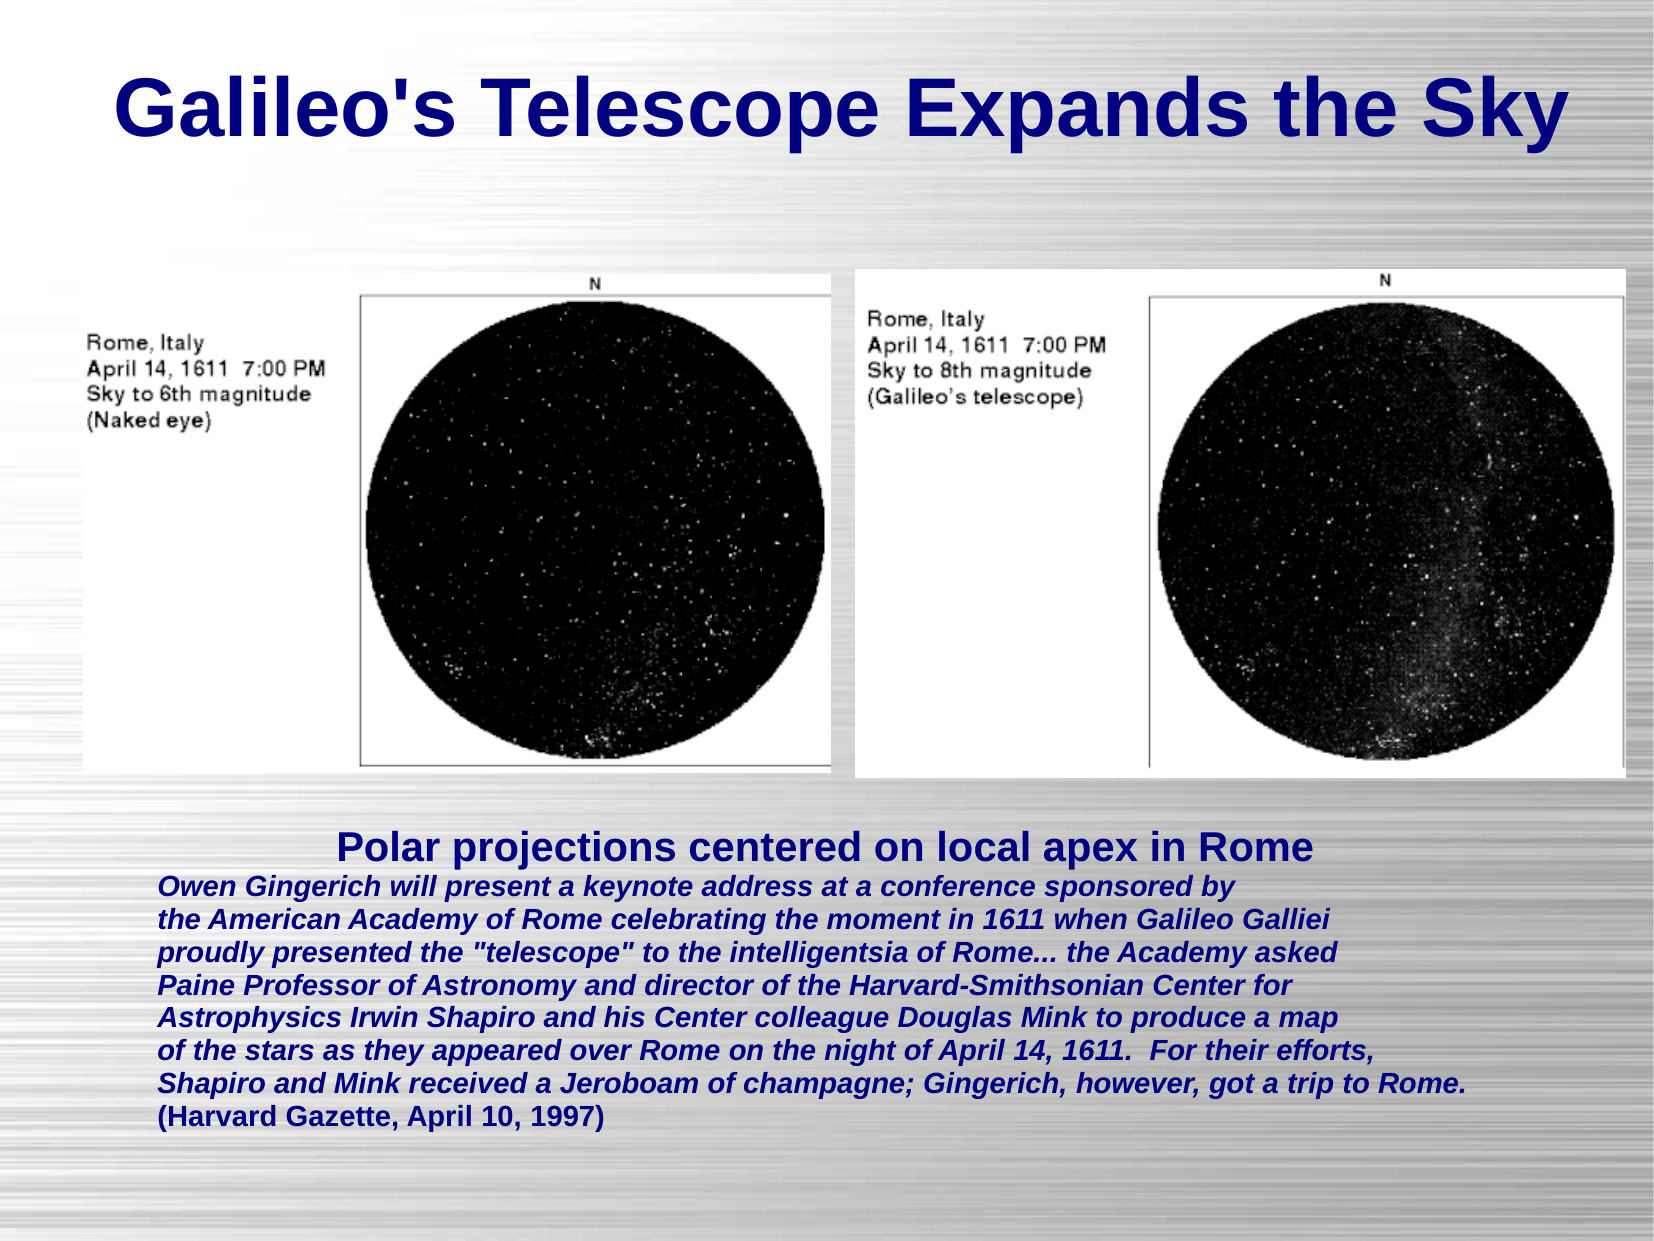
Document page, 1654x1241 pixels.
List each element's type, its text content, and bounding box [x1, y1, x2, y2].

text_box Galileo's Telescope Expands the Sky [33, 53, 1628, 162]
text_box Polar projections centered on local apex in Rome Owen Gingerich will present a keynote address at a conference sponsored by the American Academy of Rome celebrating the moment in 1611 when Galileo Galliei proudly presented the "telescope" to the intelligentsia of Rome... the Academy asked Paine Professor of Astronomy and director of the Harvard-Smithsonian Center for Astrophysics Irwin Shapiro and his Center colleague Douglas Mink to produce a map of the stars as they appeared over Rome on the night of April 14, 1611. For their efforts, Shapiro and Mink received a Jeroboam of champagne; Gingerich, however, got a trip to Rome. (Harvard Gazette, April 10, 1997) [142, 816, 1509, 1146]
picture [0, 0, 1654, 1241]
